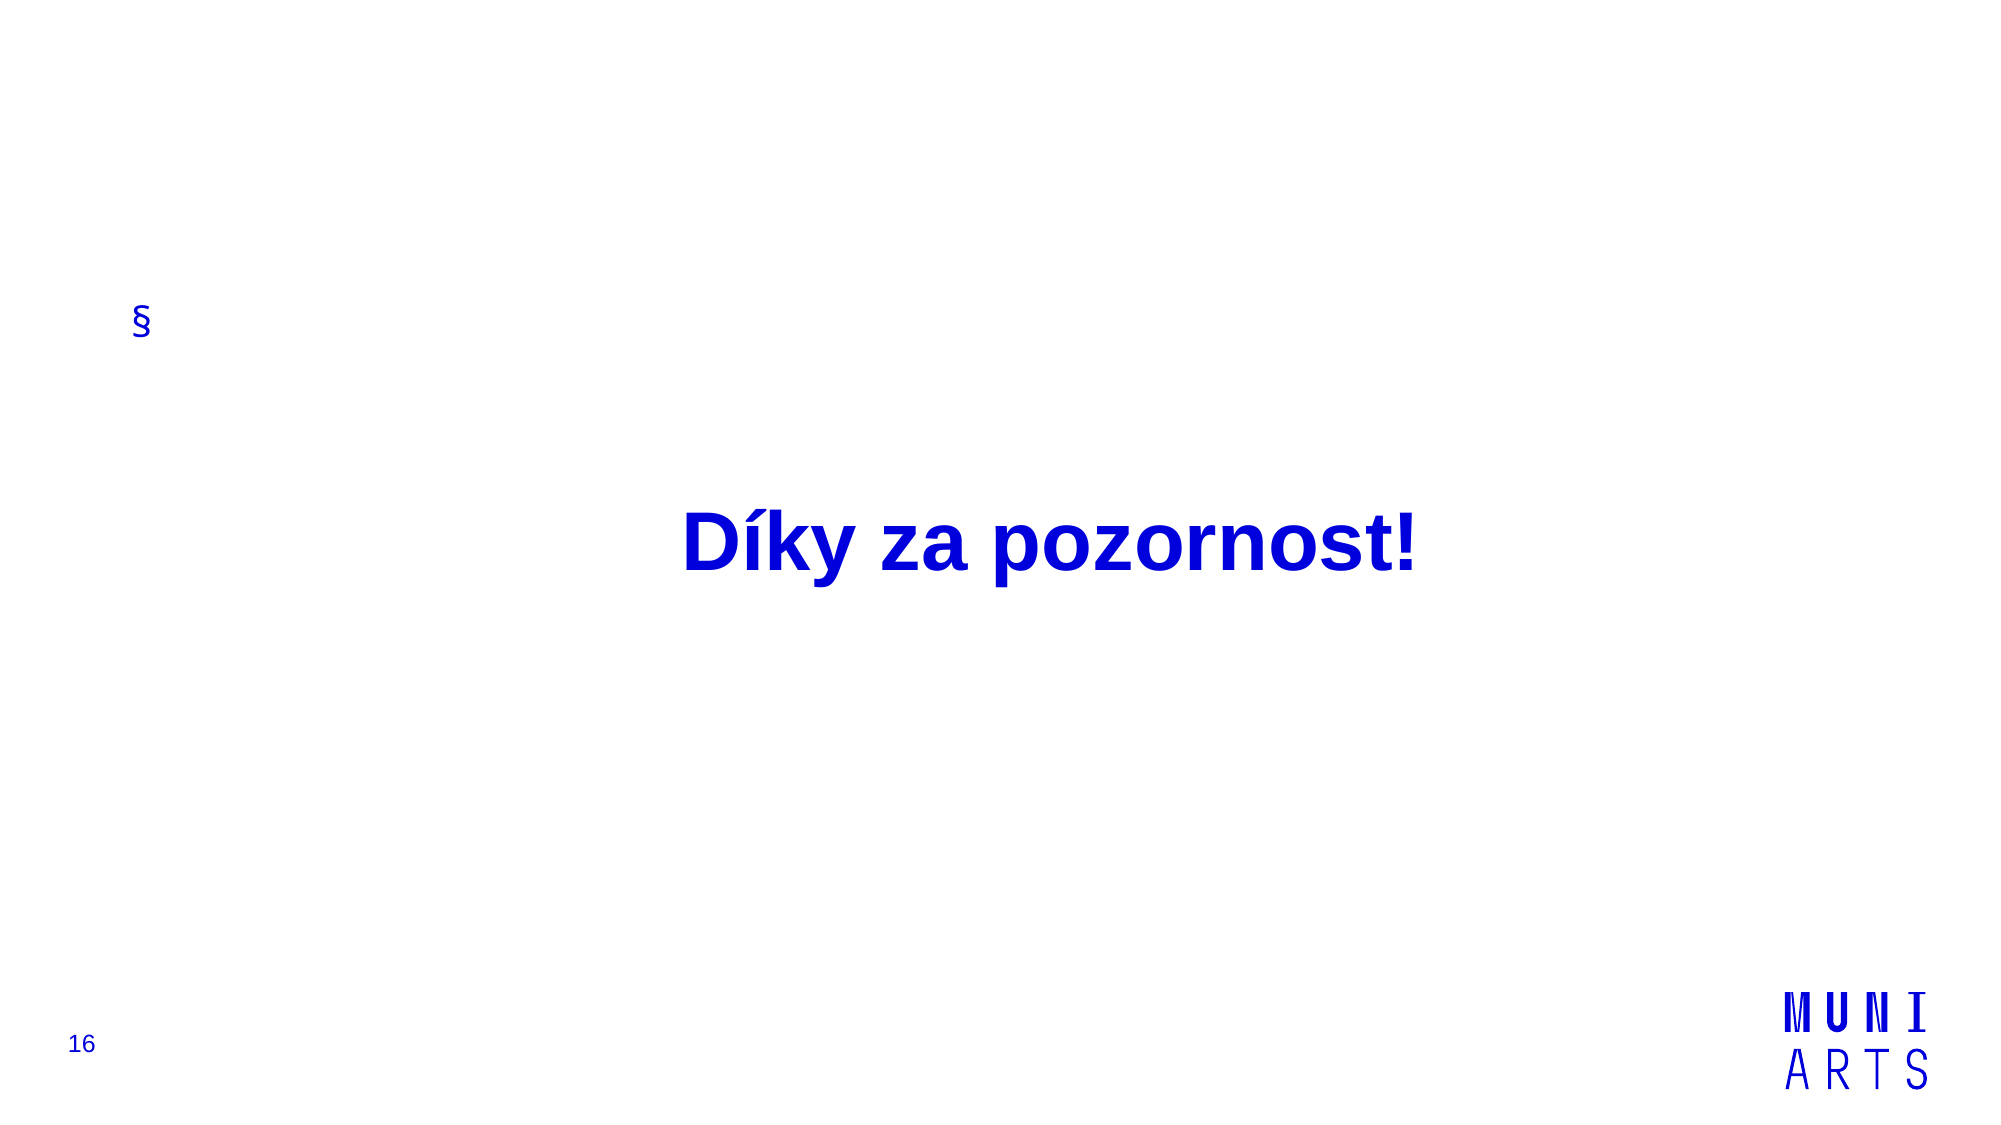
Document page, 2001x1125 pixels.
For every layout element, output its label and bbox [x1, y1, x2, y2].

list [113, 196, 1996, 876]
text_box [67, 1021, 110, 1063]
